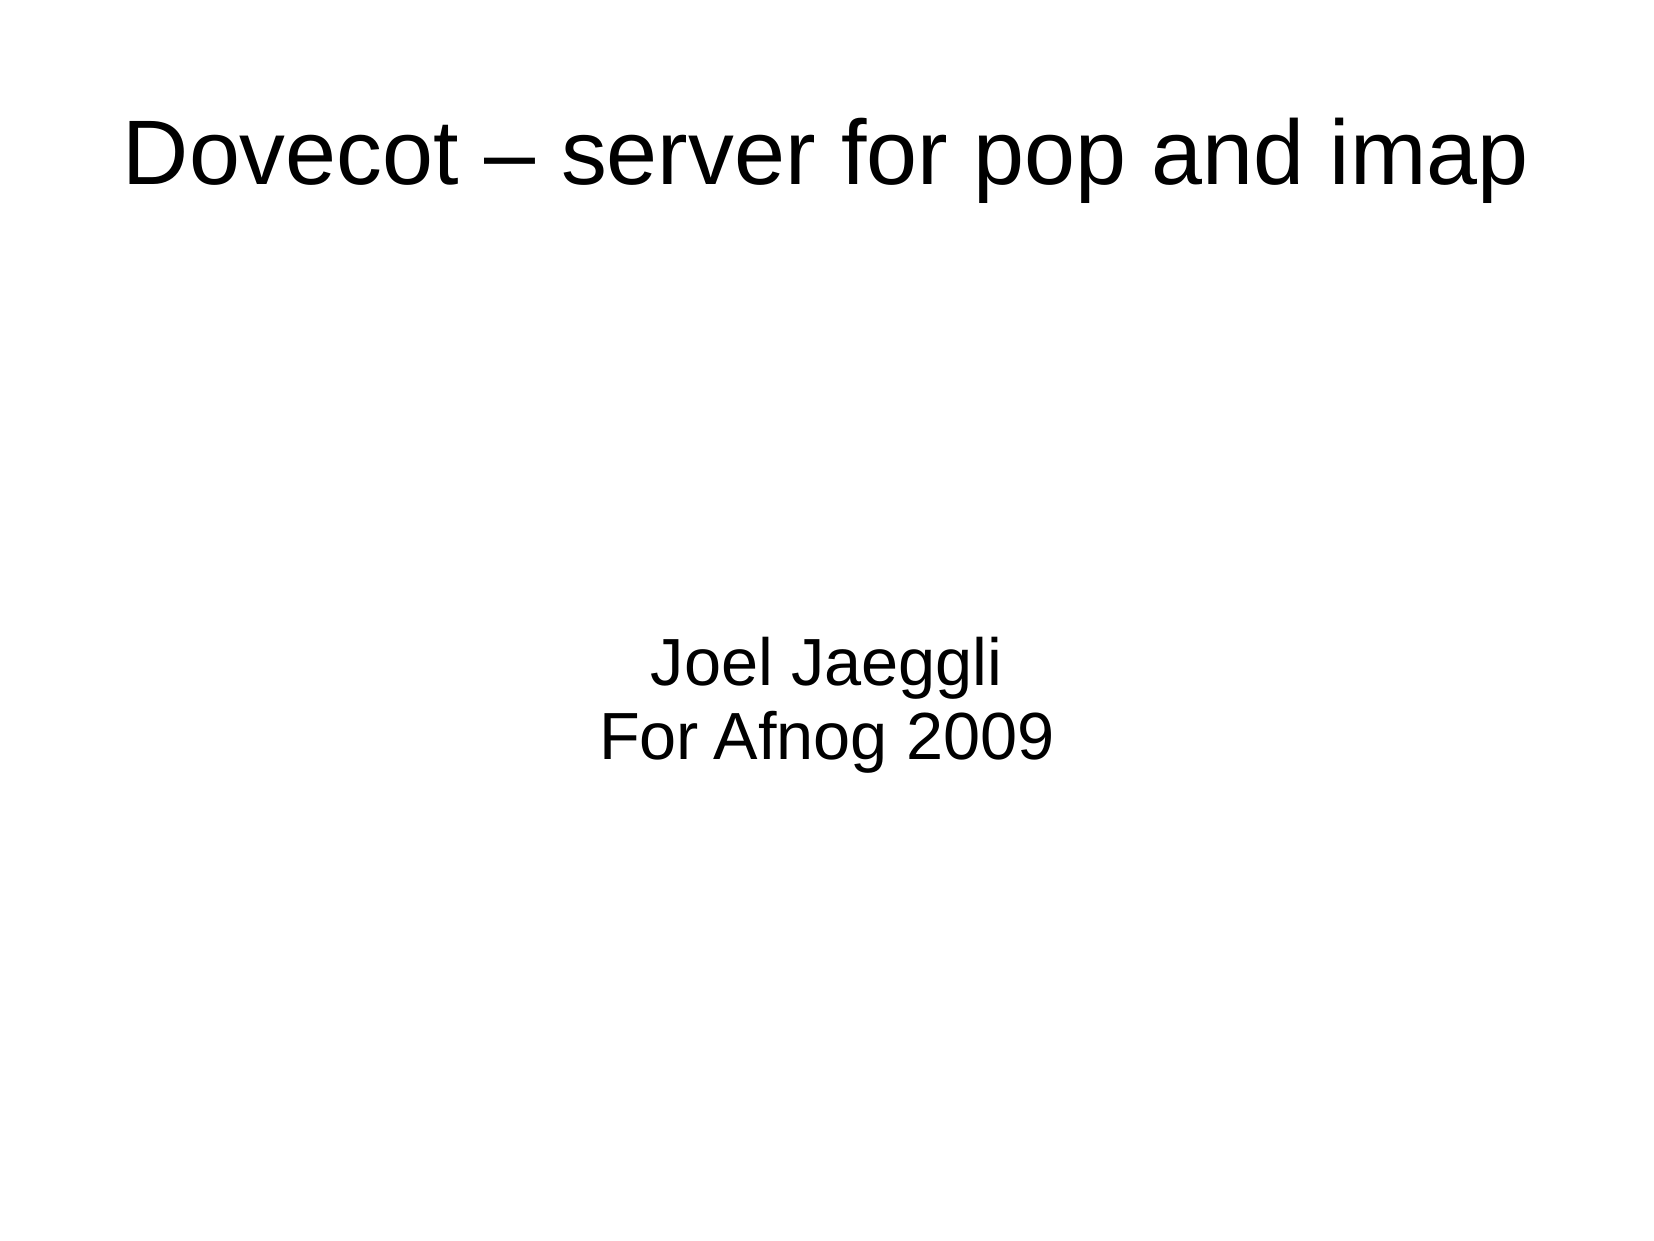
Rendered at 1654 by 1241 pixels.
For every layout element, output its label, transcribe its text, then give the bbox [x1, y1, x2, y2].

title Dovecot – server for pop and imap [82, 56, 1571, 250]
subtitle Joel Jaeggli For Afnog 2009 [82, 297, 1571, 1102]
